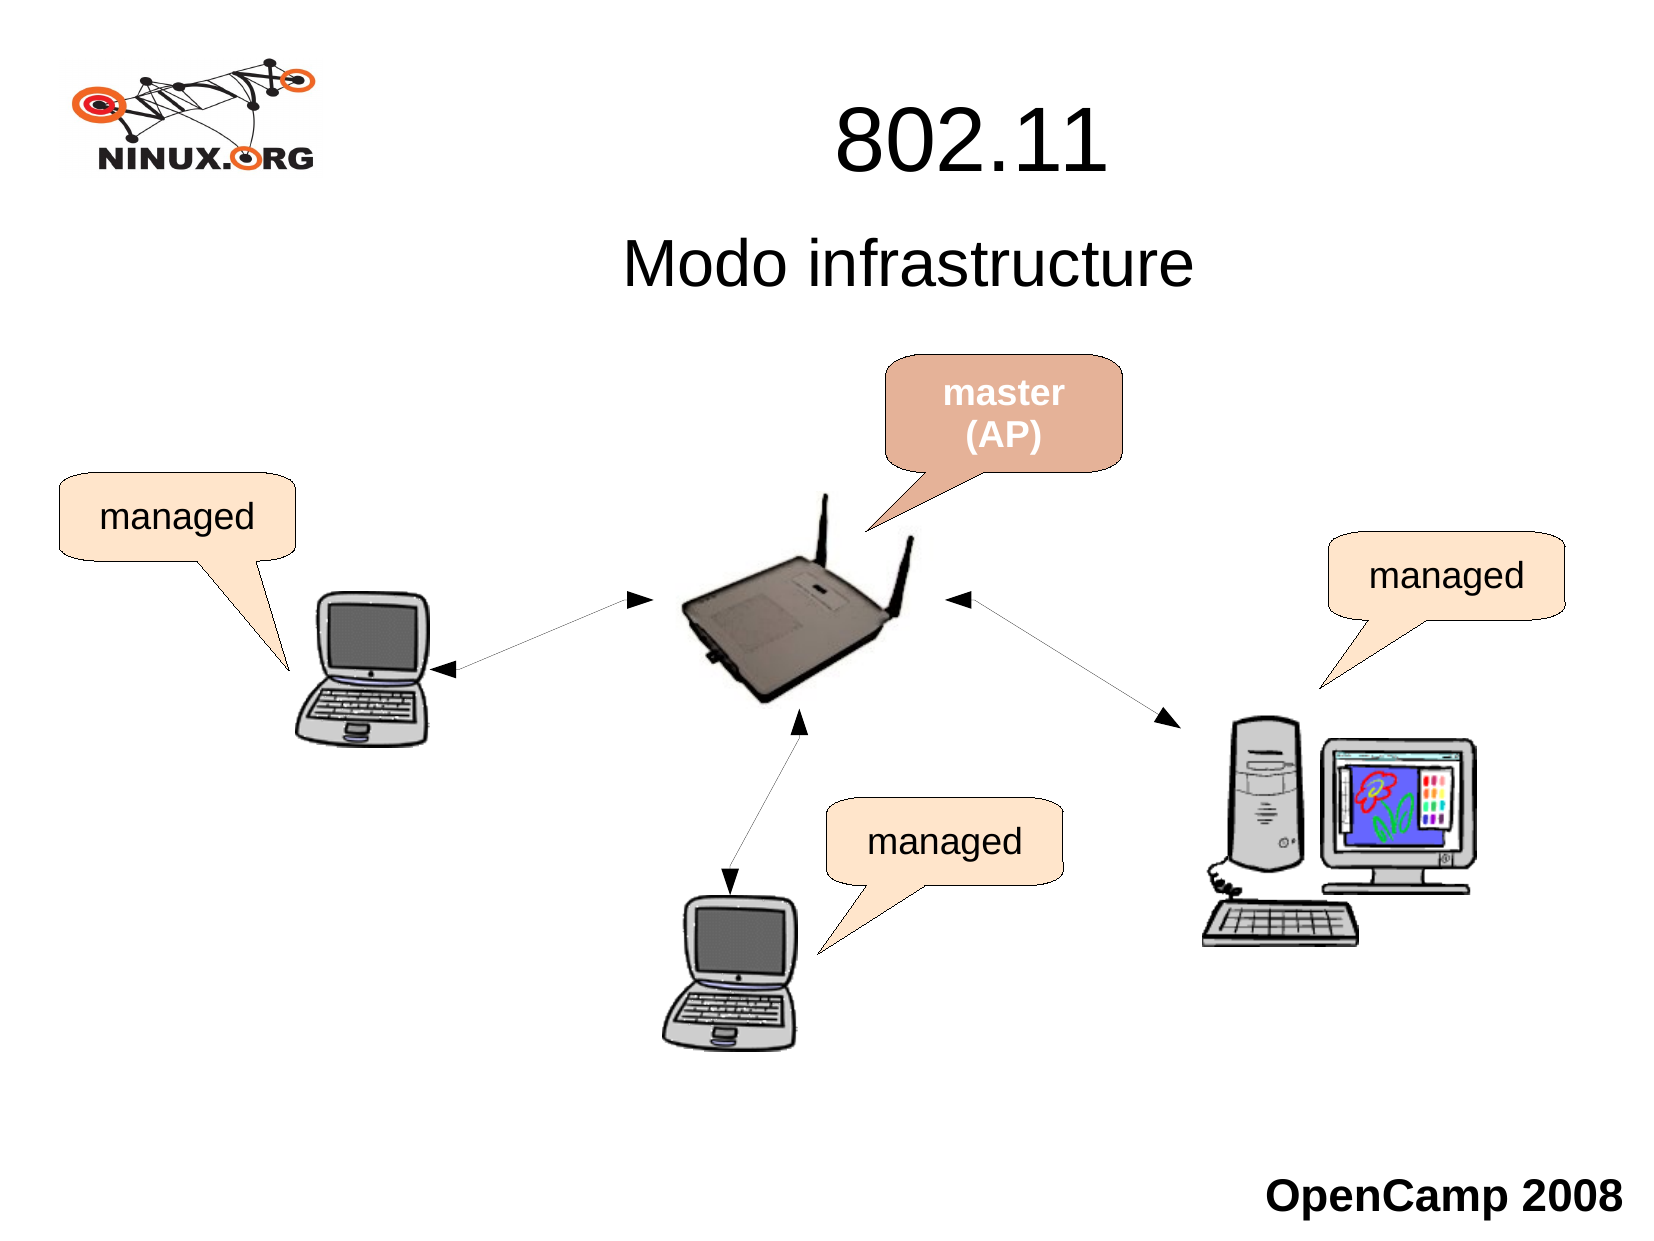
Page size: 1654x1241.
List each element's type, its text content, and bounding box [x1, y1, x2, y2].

picture [59, 58, 323, 178]
title 802.11 [383, 43, 1565, 189]
picture [1181, 708, 1477, 947]
text_box master (AP) [865, 354, 1123, 532]
subtitle Modo infrastructure [165, 189, 1654, 338]
text_box managed [817, 797, 1064, 955]
text_box managed [59, 472, 296, 671]
picture [662, 895, 798, 1052]
text_box OpenCamp 2008 [1237, 1162, 1651, 1237]
text_box managed [1319, 531, 1566, 689]
picture [295, 591, 430, 748]
picture [653, 491, 945, 709]
